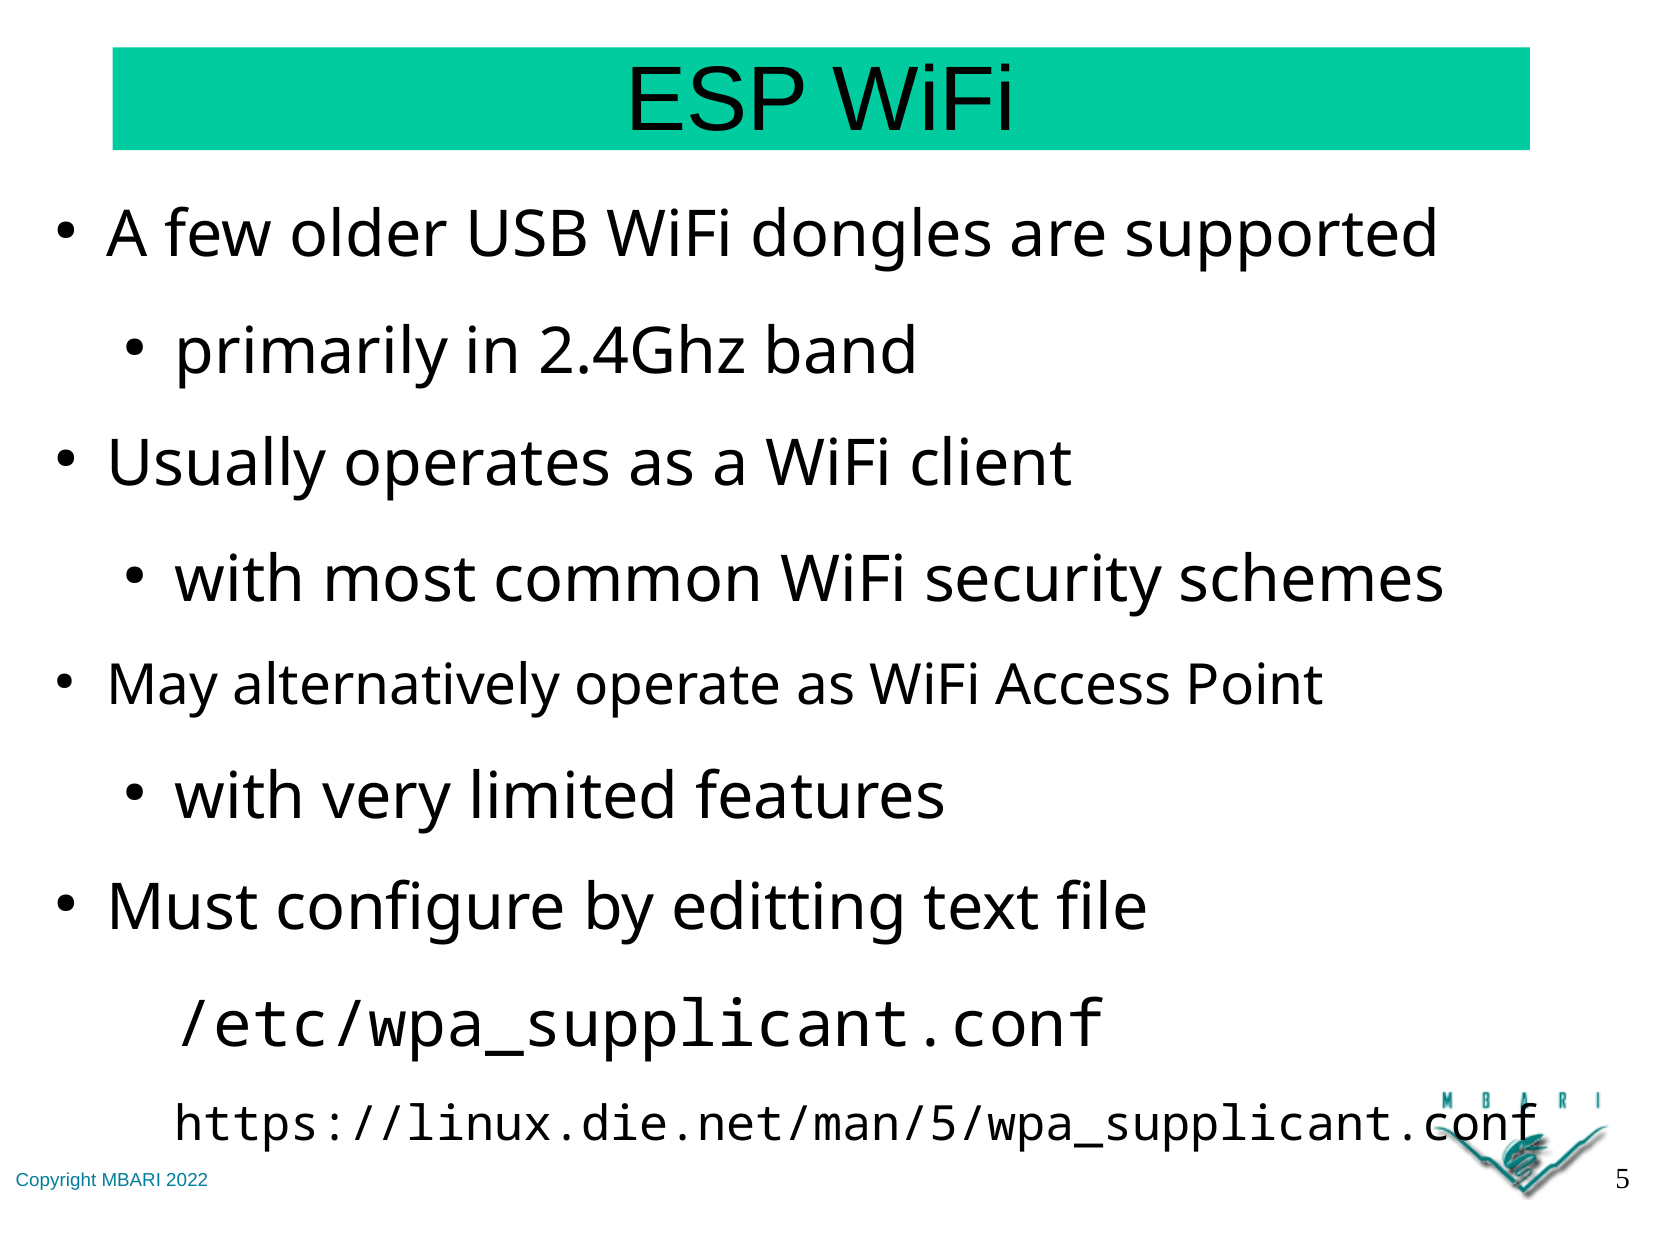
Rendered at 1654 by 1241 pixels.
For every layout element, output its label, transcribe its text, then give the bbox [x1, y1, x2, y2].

picture [1426, 1156, 1613, 1200]
list A few older USB WiFi dongles are supported primarily in 2.4Ghz band Usually operates as a WiFi client with most common WiFi security schemes May alternatively operate as WiFi Access Point with very limited features Must configure by editting text file /etc/wpa_supplicant.conf https://linux.die.net/man/5/wpa_supplicant.conf [37, 187, 1613, 1156]
title ESP WiFi [112, 47, 1530, 151]
